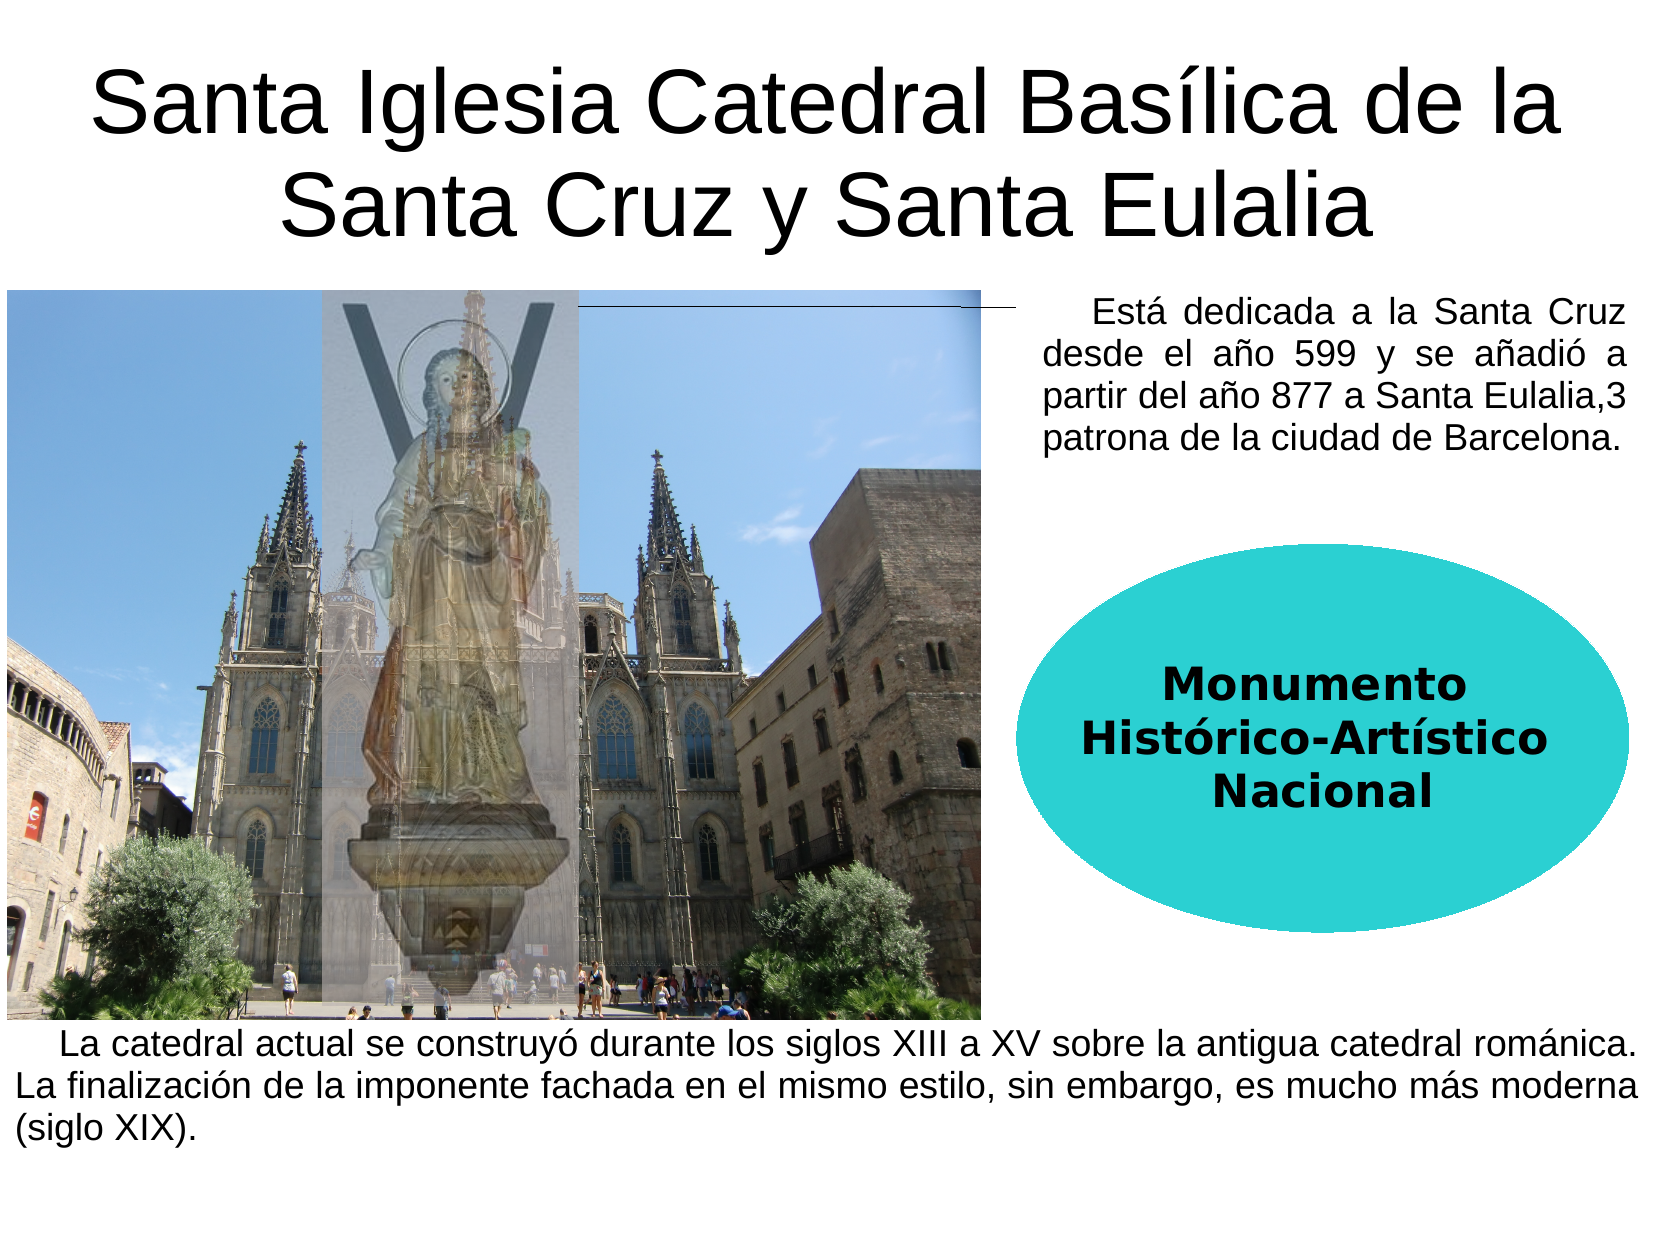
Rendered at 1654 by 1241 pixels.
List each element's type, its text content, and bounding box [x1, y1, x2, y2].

text_box Monumento Histórico-Artístico Nacional [1015, 543, 1630, 934]
text_box Está dedicada a la Santa Cruz desde el año 599 y se añadió a partir del año 877 a Santa Eulalia,3 patrona de la ciudad de Barcelona. [1027, 283, 1642, 516]
picture [7, 290, 981, 1015]
title Santa Iglesia Catedral Basílica de la Santa Cruz y Santa Eulalia [82, 46, 1571, 260]
text_box La catedral actual se construyó durante los siglos XIII a XV sobre la antigua catedral románica. La finalización de la imponente fachada en el mismo estilo, sin embargo, es mucho más moderna (siglo XIX). [0, 1015, 1654, 1161]
